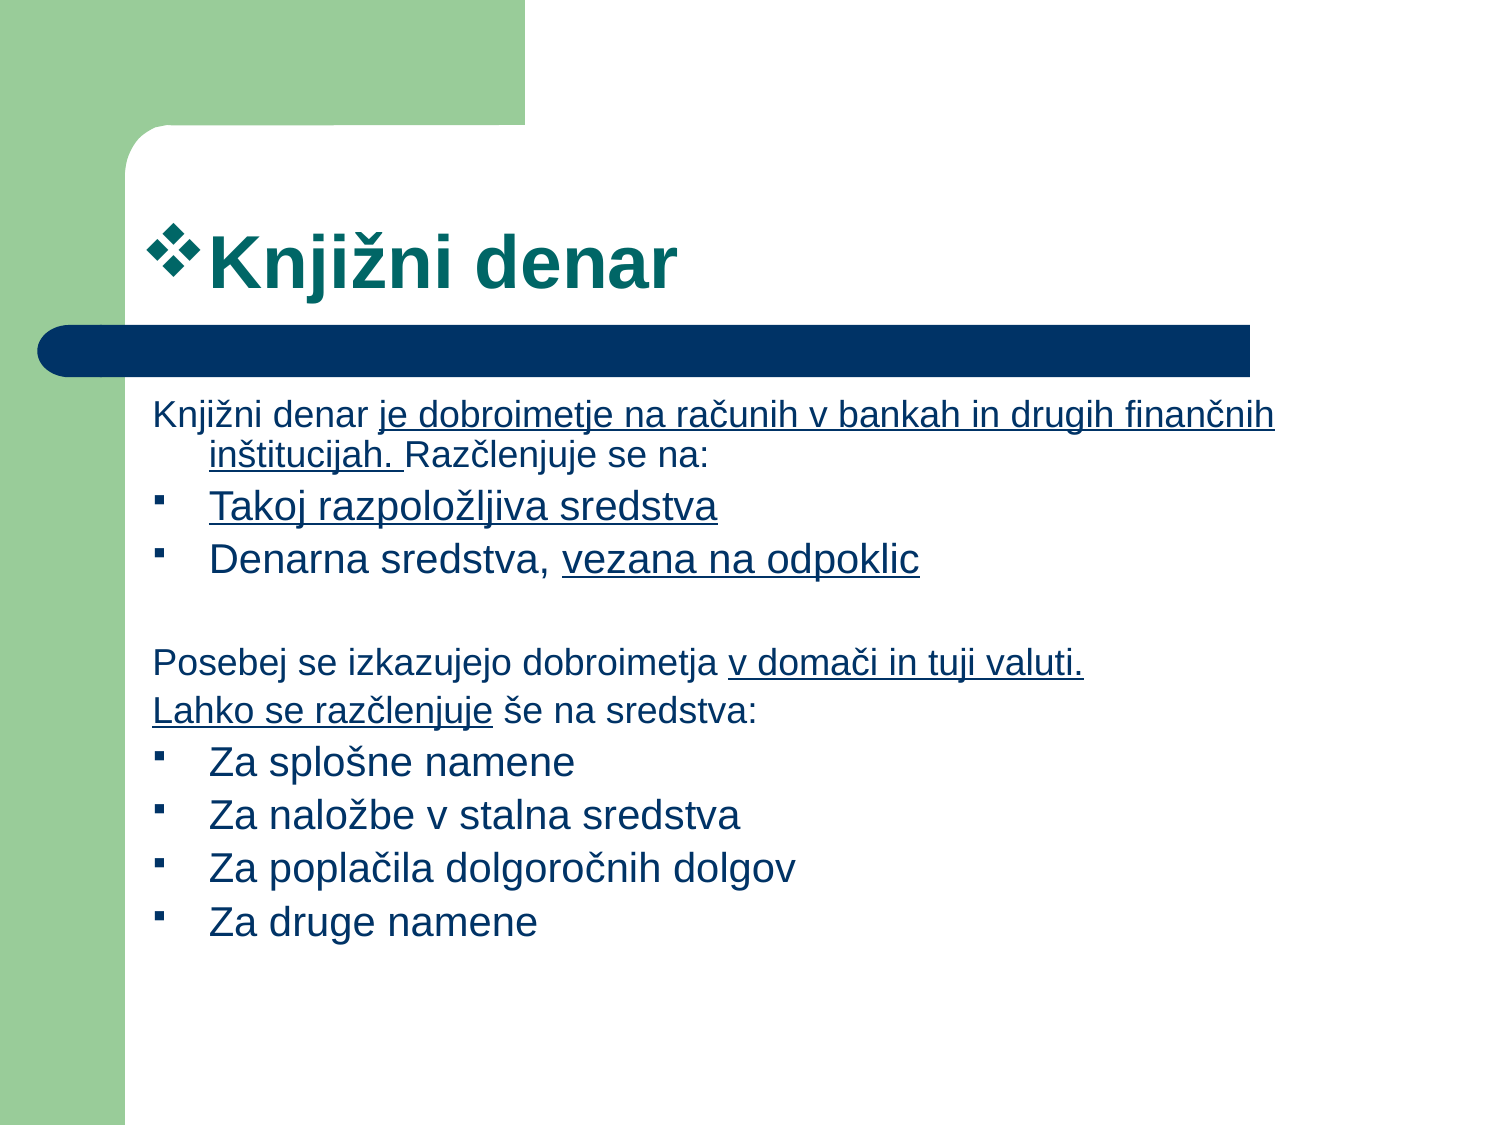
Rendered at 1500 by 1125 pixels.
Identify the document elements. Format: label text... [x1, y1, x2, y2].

list Knjižni denar je dobroimetje na računih v bankah in drugih finančnih inštitucijah. Razčlenjuje se na: Takoj razpoložljiva sredstva Denarna sredstva, vezana na odpoklic Posebej se izkazujejo dobroimetja v domači in tuji valuti. Lahko se razčlenjuje še na sredstva: Za splošne namene Za naložbe v stalna sredstva Za poplačila dolgoročnih dolgov Za druge namene [137, 387, 1400, 999]
title Knjižni denar [125, 125, 1425, 313]
